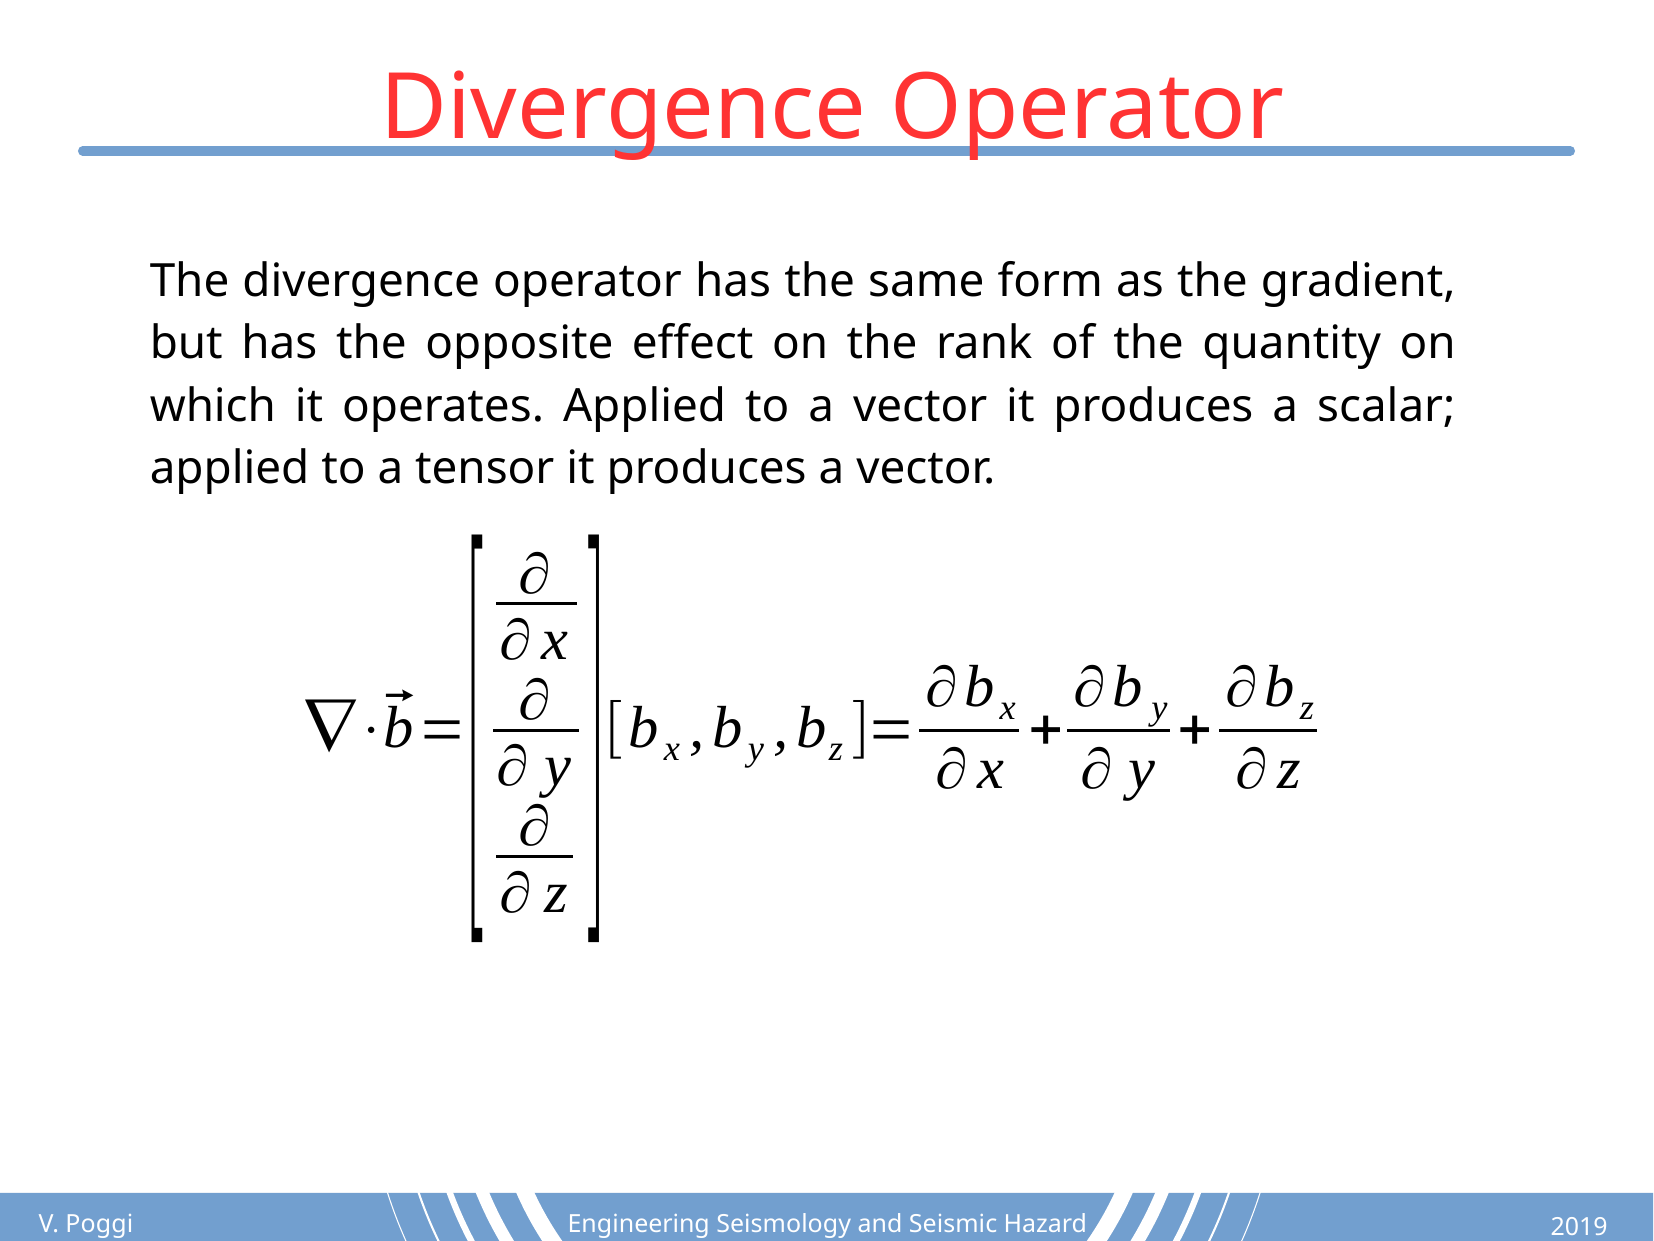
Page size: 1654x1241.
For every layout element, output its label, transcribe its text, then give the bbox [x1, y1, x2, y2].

text_box The divergence operator has the same form as the gradient, but has the opposite effect on the rank of the quantity on which it operates. Applied to a vector it produces a scalar; applied to a tensor it produces a vector. [135, 240, 1516, 468]
chart [289, 529, 1336, 946]
text_box Divergence Operator [90, 33, 1576, 156]
